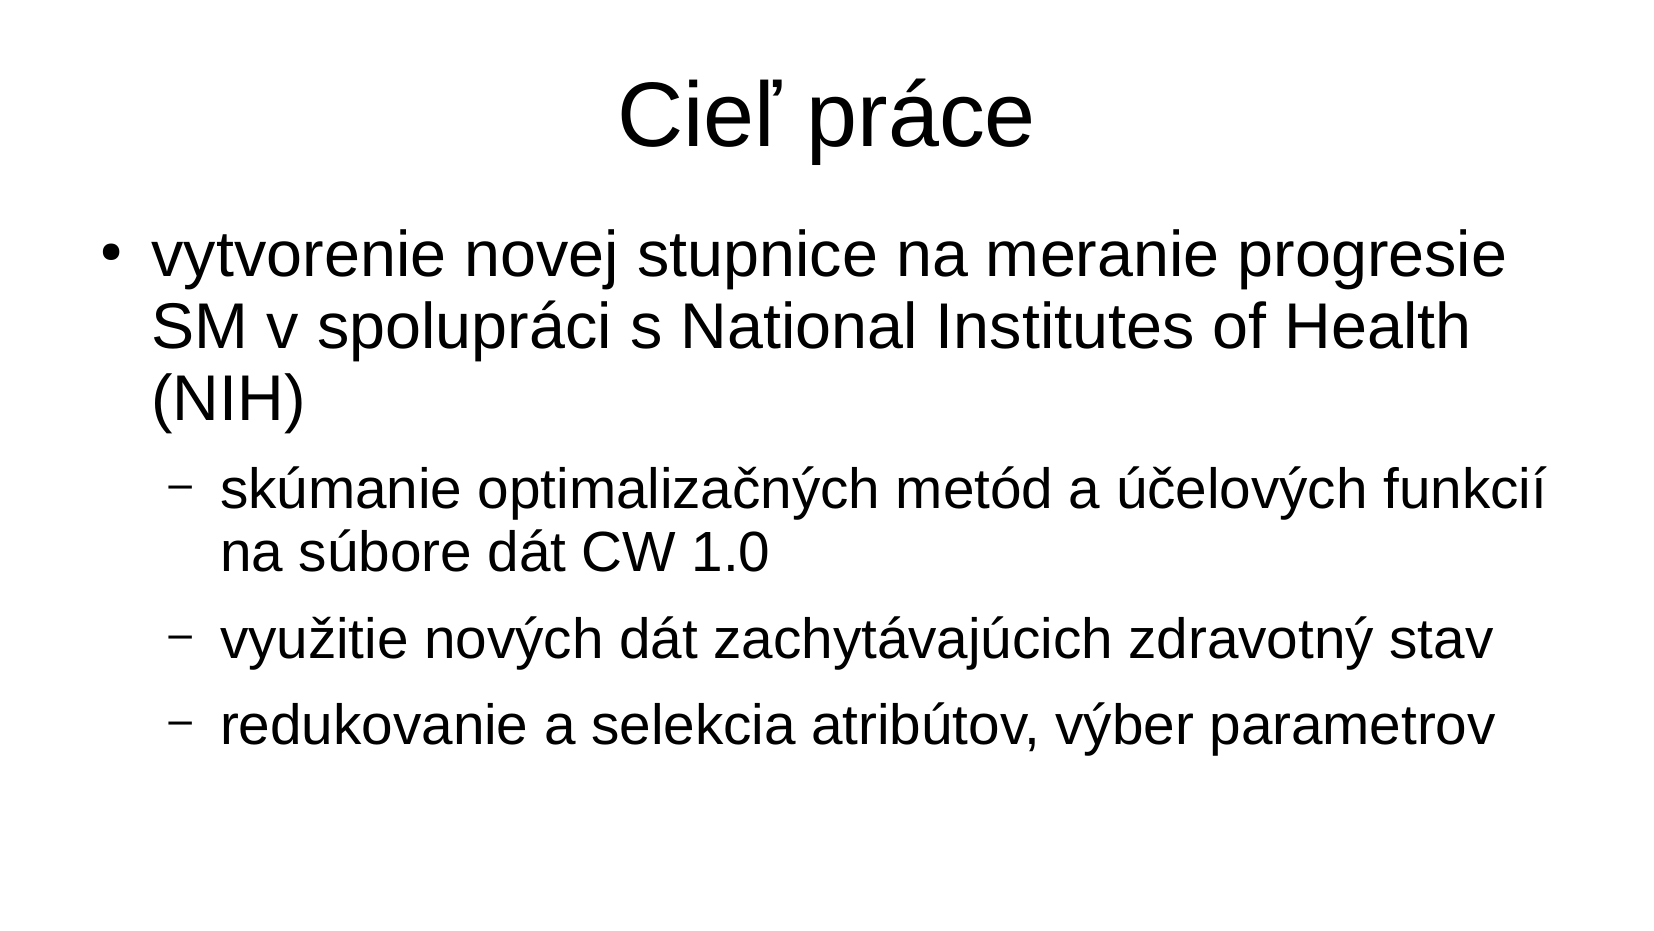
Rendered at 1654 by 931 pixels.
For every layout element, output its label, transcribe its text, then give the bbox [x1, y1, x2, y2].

list vytvorenie novej stupnice na meranie progresie SM v spolupráci s National Institutes of Health (NIH) skúmanie optimalizačných metód a účelových funkcií na súbore dát CW 1.0 využitie nových dát zachytávajúcich zdravotný stav redukovanie a selekcia atribútov, výber parametrov [82, 217, 1571, 758]
title Cieľ práce [82, 37, 1571, 193]
